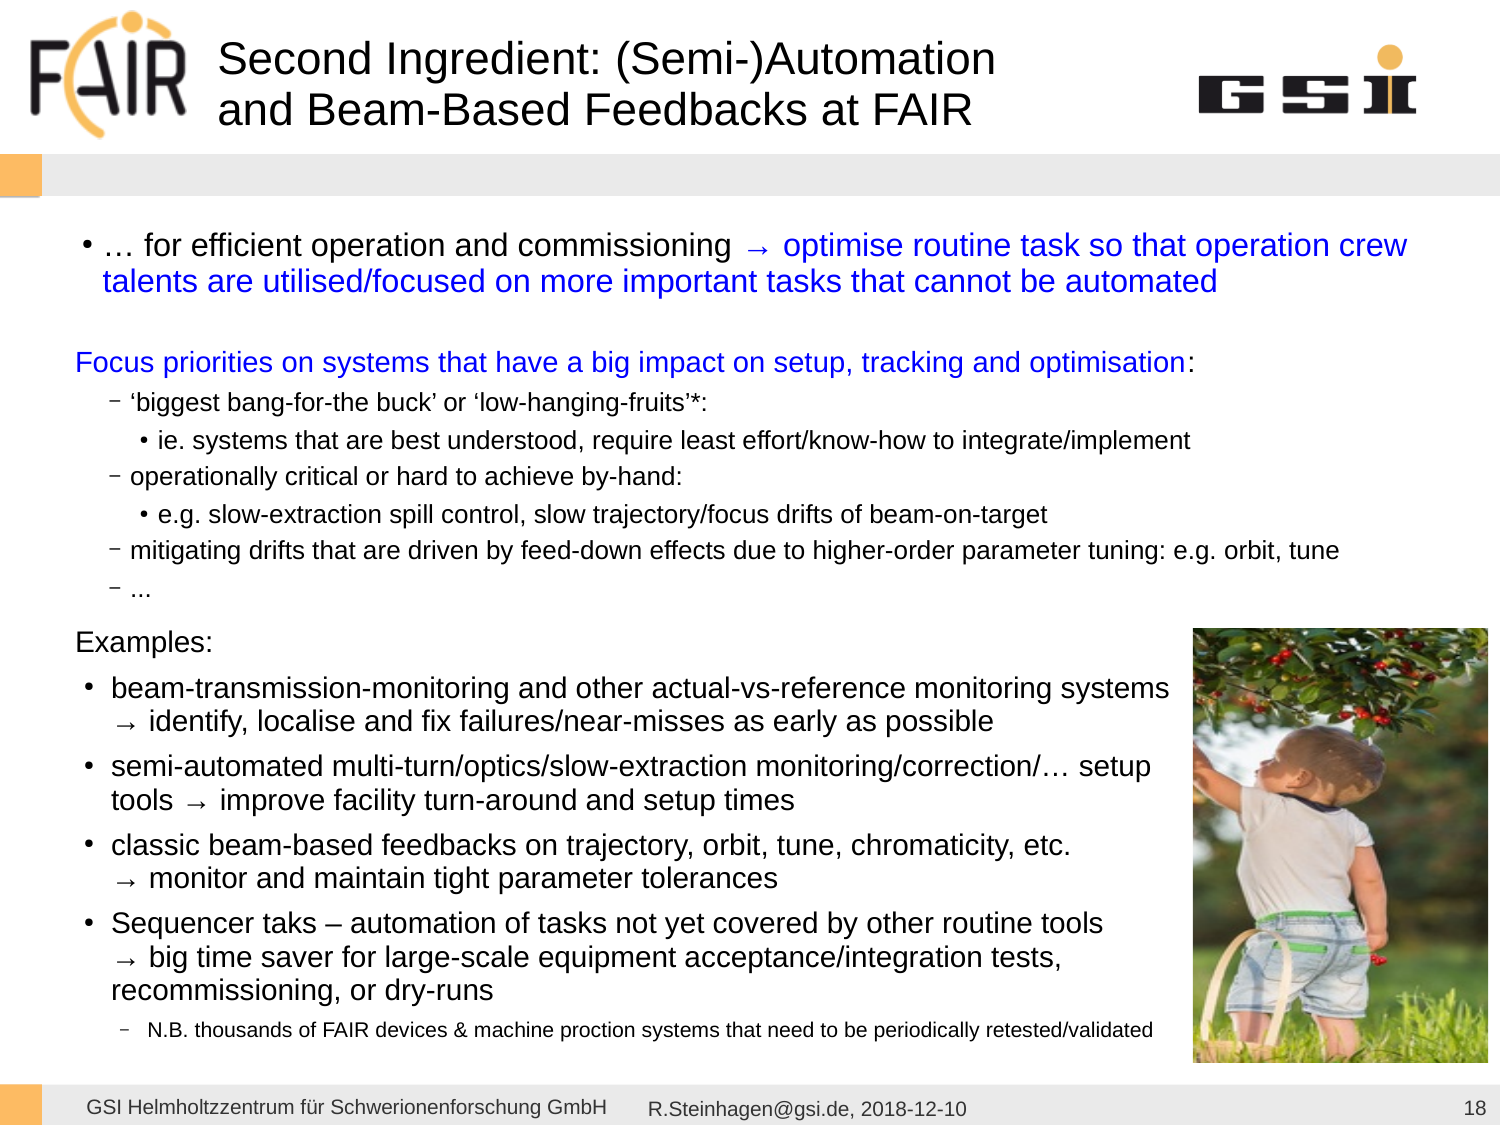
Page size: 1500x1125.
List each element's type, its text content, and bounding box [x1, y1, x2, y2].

picture [1192, 628, 1489, 1063]
title Second Ingredient: (Semi-)Automation and Beam-Based Feedbacks at FAIR [217, 20, 1109, 147]
picture [30, 9, 187, 141]
picture [1197, 42, 1419, 117]
list Examples: beam-transmission-monitoring and other actual-vs-reference monitoring systems → identify, localise and fix failures/near‑misses as early as possible semi-automated multi-turn/optics/slow-extraction monitoring/correction/… setup tools → improve facility turn-around and setup times classic beam-based feedbacks on trajectory, orbit, tune, chromaticity, etc. → monitor and maintain tight parameter tolerances Sequencer taks – automation of tasks not yet covered by other routine tools → big time saver for large‑scale equipment acceptance/integration tests, recommissioning, or dry-runs N.B. thousands of FAIR devices & machine proction systems that need to be periodically retested/validated [75, 625, 1193, 1052]
list … for efficient operation and commissioning → optimise routine task so that operation crew talents are utilised/focused on more important tasks that cannot be automated Focus priorities on systems that have a big impact on setup, tracking and optimisation: ‘biggest bang-for-the buck’ or ‘low-hanging-fruits’*: ie. systems that are best understood, require least effort/know-how to integrate/implement operationally critical or hard to achieve by-hand: e.g. slow-extraction spill control, slow trajectory/focus drifts of beam-on-target mitigating drifts that are driven by feed-down effects due to higher-order parameter tuning: e.g. orbit, tune ... [75, 226, 1425, 626]
